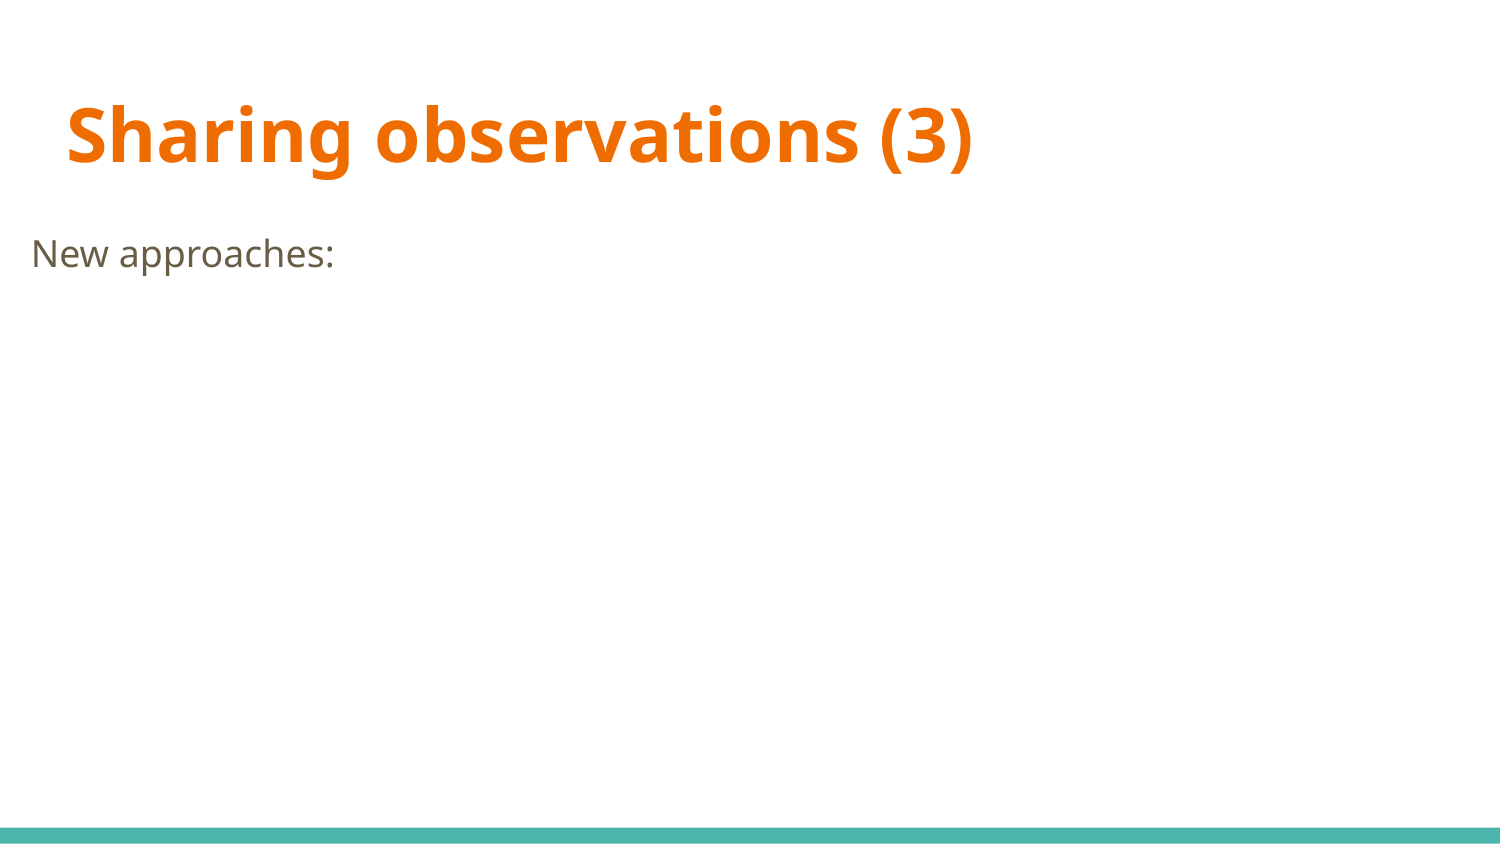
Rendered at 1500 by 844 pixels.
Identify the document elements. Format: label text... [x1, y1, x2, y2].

title Sharing observations (3) [51, 72, 1449, 207]
list New approaches: [15, 207, 1500, 713]
